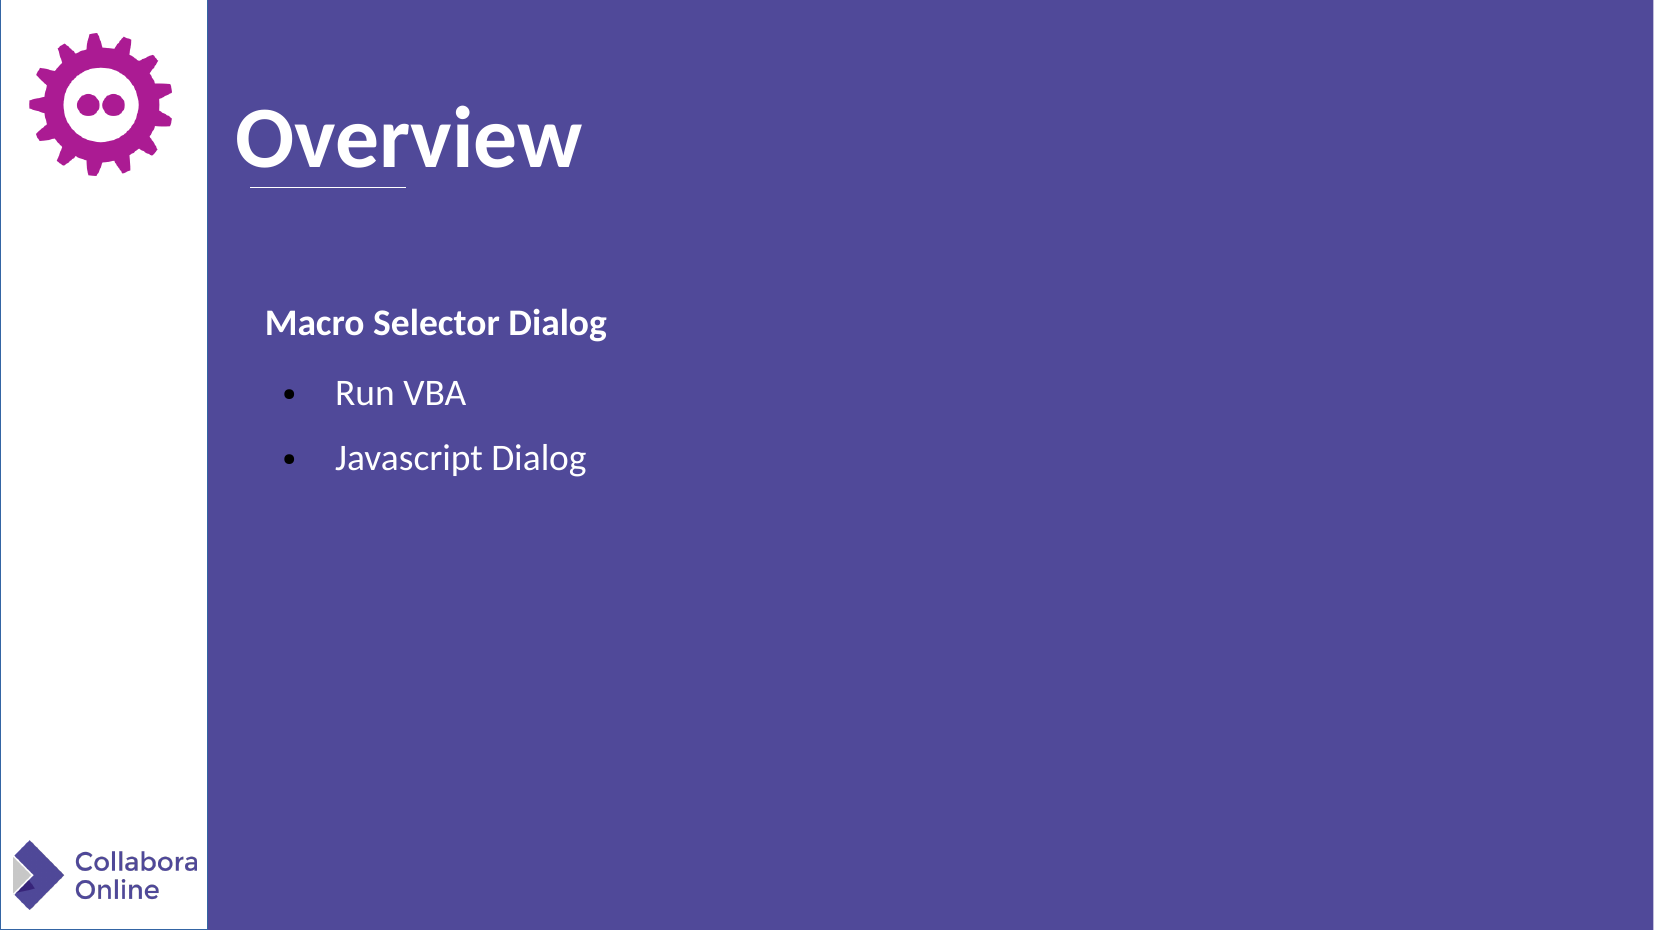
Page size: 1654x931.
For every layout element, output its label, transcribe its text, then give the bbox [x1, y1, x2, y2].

picture [29, 33, 172, 176]
picture [13, 840, 197, 910]
text_box Macro Selector Dialog Run VBA Javascript Dialog [249, 290, 1558, 785]
title Overview [235, 58, 1565, 190]
